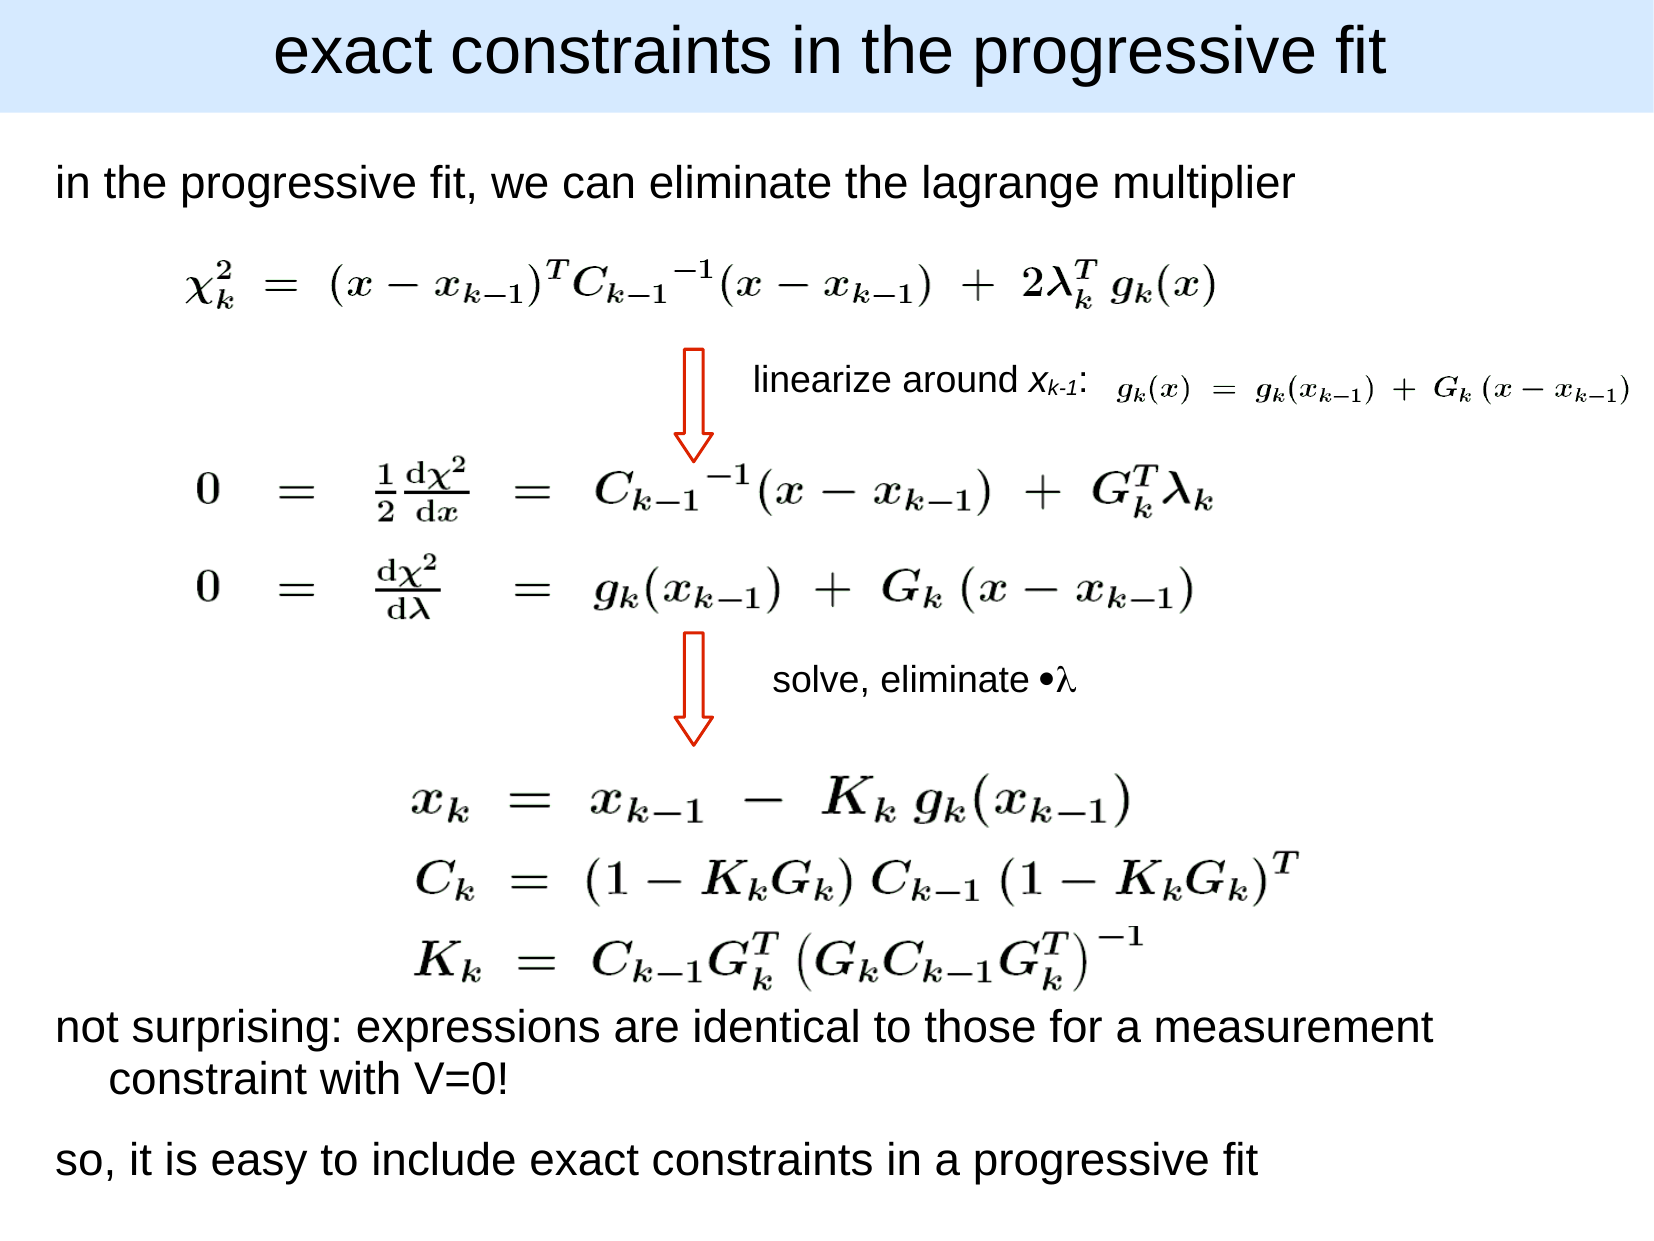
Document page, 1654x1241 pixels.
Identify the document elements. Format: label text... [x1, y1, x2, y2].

picture [680, 437, 707, 458]
picture [175, 250, 1226, 328]
text_box solve, eliminate  [757, 651, 1086, 723]
picture [175, 437, 1226, 640]
list in the progressive fit, we can eliminate the lagrange multiplier [37, 156, 1613, 226]
picture [686, 635, 701, 640]
picture [1110, 369, 1636, 409]
picture [398, 752, 1301, 1001]
title exact constraints in the progressive fit [86, 0, 1576, 100]
text_box linearize around xk-1: [738, 351, 1115, 434]
list not surprising: expressions are identical to those for a measurement constraint with V=0! so, it is easy to include exact constraints in a progressive fit [37, 1001, 1613, 1235]
